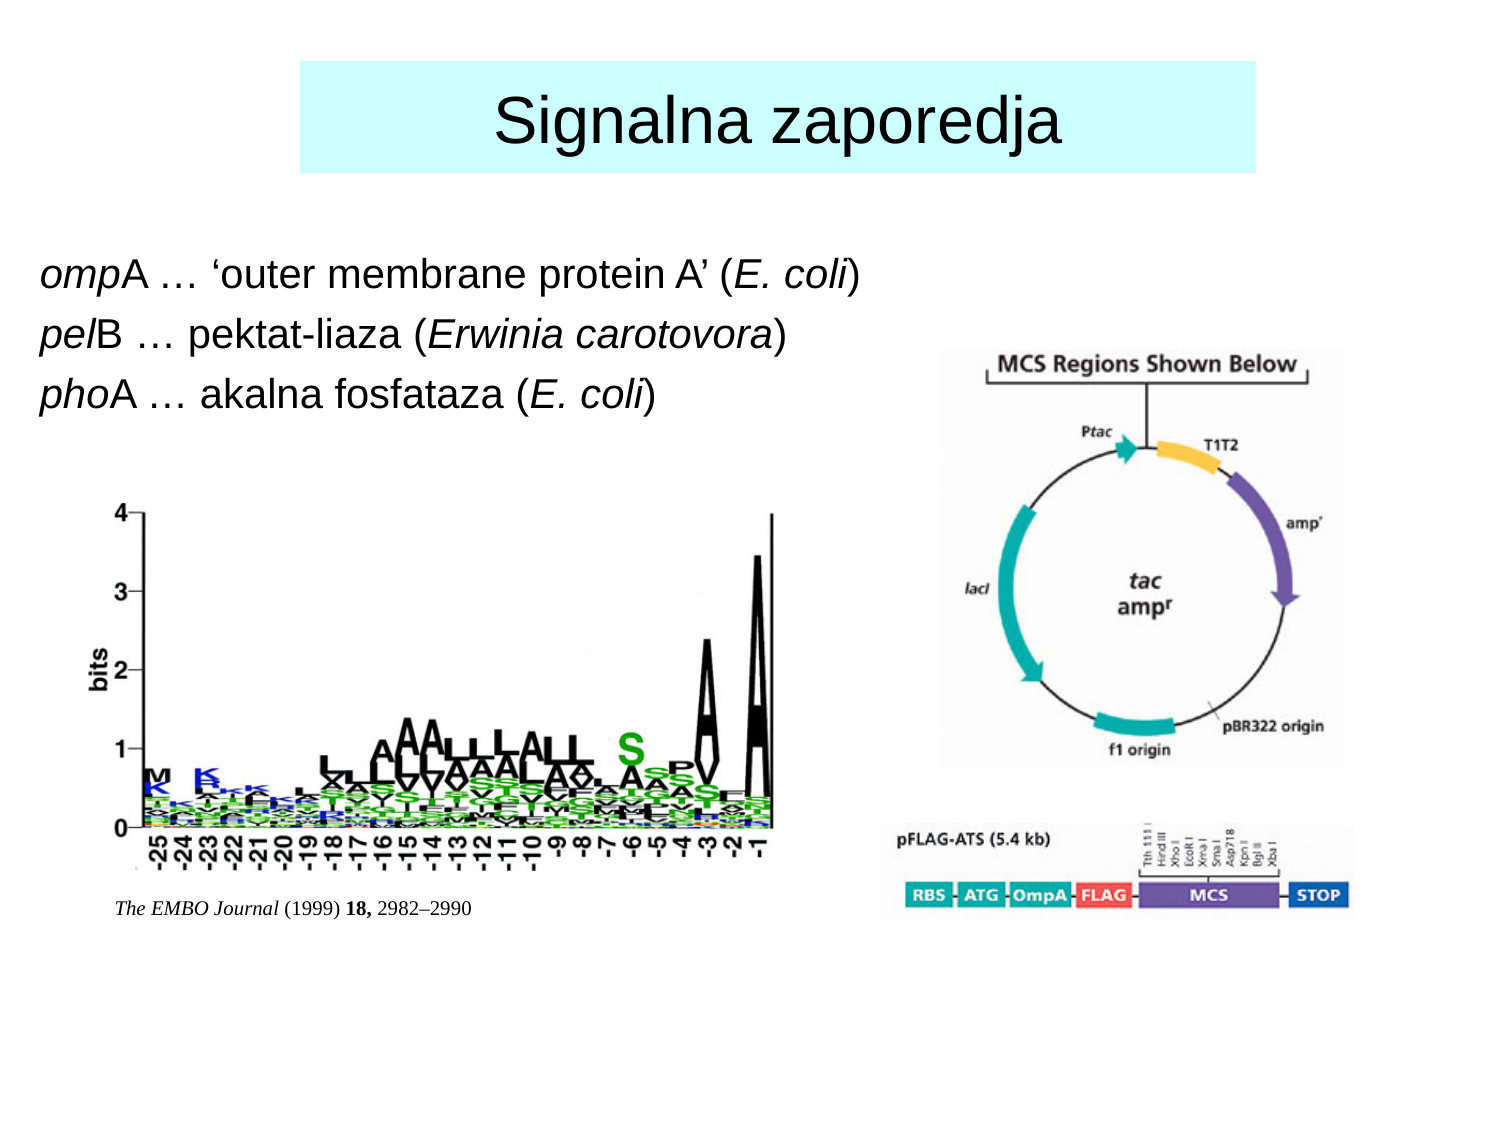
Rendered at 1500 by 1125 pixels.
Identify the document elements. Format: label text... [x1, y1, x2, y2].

text_box ompA … ‘outer membrane protein A’ (E. coli) pelB … pektat-liaza (Erwinia carotovora) phoA … akalna fosfataza (E. coli) [24, 199, 963, 468]
picture [88, 503, 774, 871]
picture [879, 822, 1358, 920]
text_box The EMBO Journal (1999) 18, 2982–2990 [99, 887, 492, 927]
picture [939, 349, 1346, 768]
text_box Signalna zaporedja [300, 60, 1257, 174]
